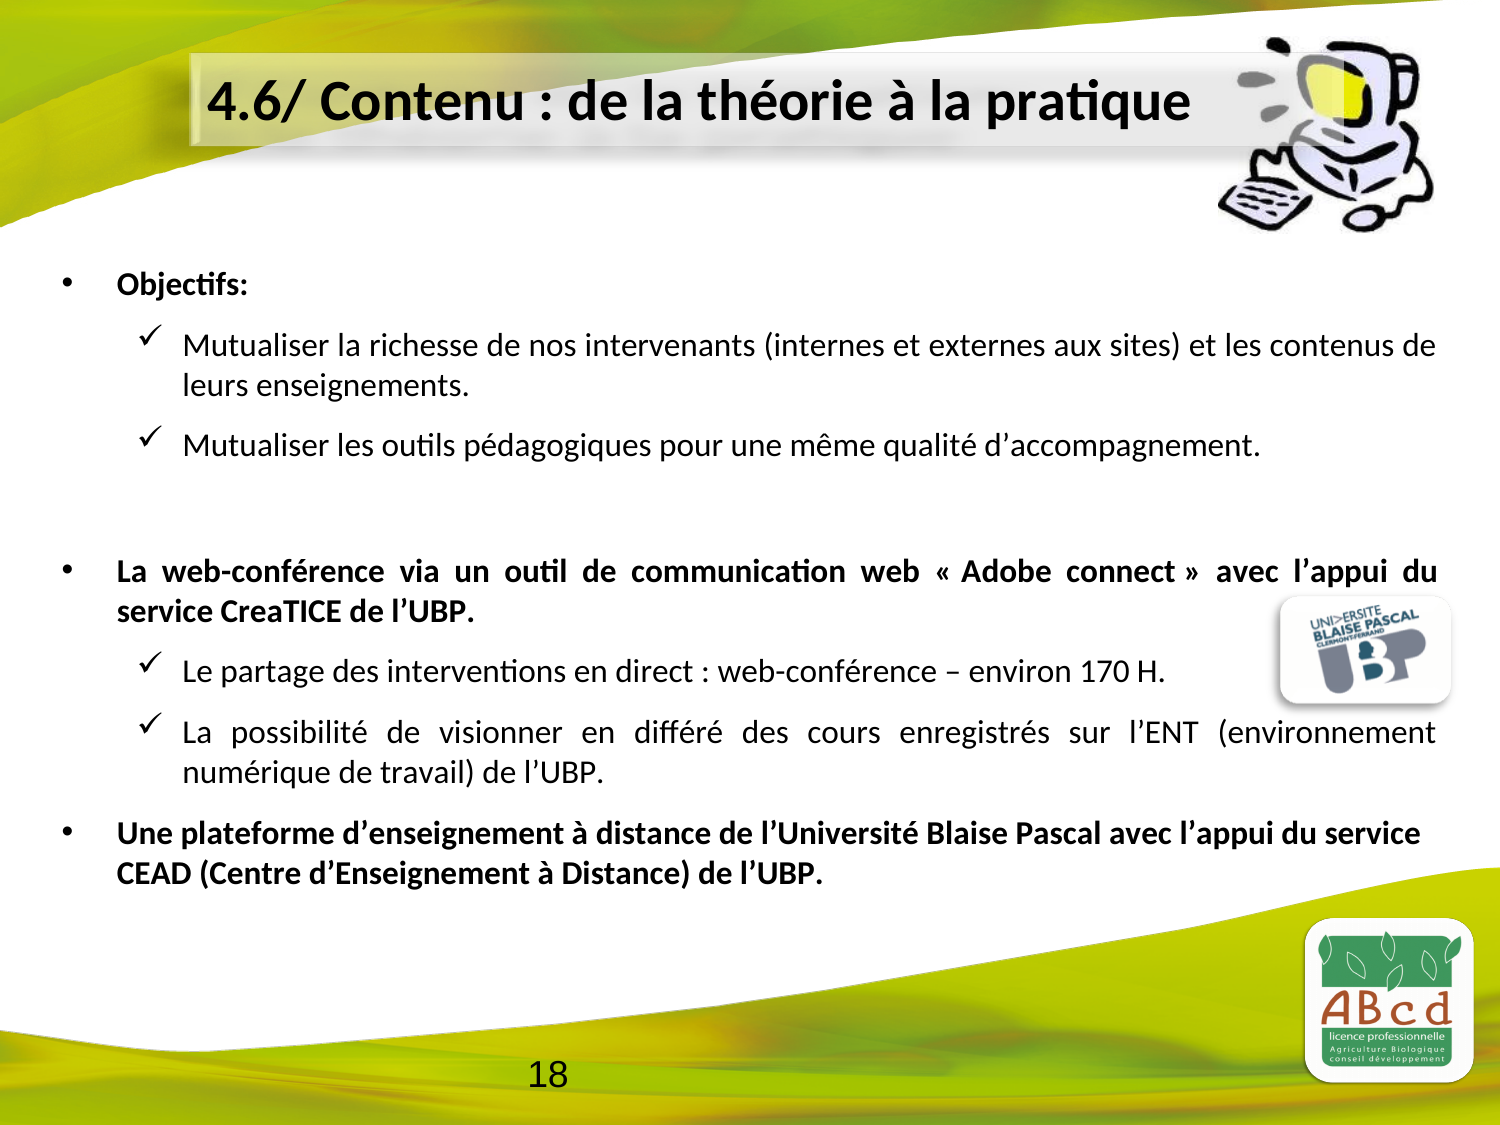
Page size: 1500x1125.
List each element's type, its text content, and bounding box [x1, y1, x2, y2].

text_box Objectifs: Mutualiser la richesse de nos intervenants (internes et externes aux sites) et les contenus de leurs enseignements. Mutualiser les outils pédagogiques pour une même qualité d’accompagnement. La web-conférence via un outil de communication web « Adobe connect » avec l’appui du service CreaTICE de l’UBP. Le partage des interventions en direct : web-conférence – environ 170 H. La possibilité de visionner en différé des cours enregistrés sur l’ENT (environnement numérique de travail) de l’UBP. Une plateforme d’enseignement à distance de l’Université Blaise Pascal avec l’appui du service CEAD (Centre d’Enseignement à Distance) de l’UBP. [46, 254, 1454, 970]
text_box <numéro> [512, 1042, 988, 1103]
text_box 4.6/ Contenu : de la théorie à la pratique [192, 53, 1345, 140]
picture [88, 36, 1435, 234]
picture [15, 867, 1500, 1125]
picture [1262, 586, 1462, 723]
